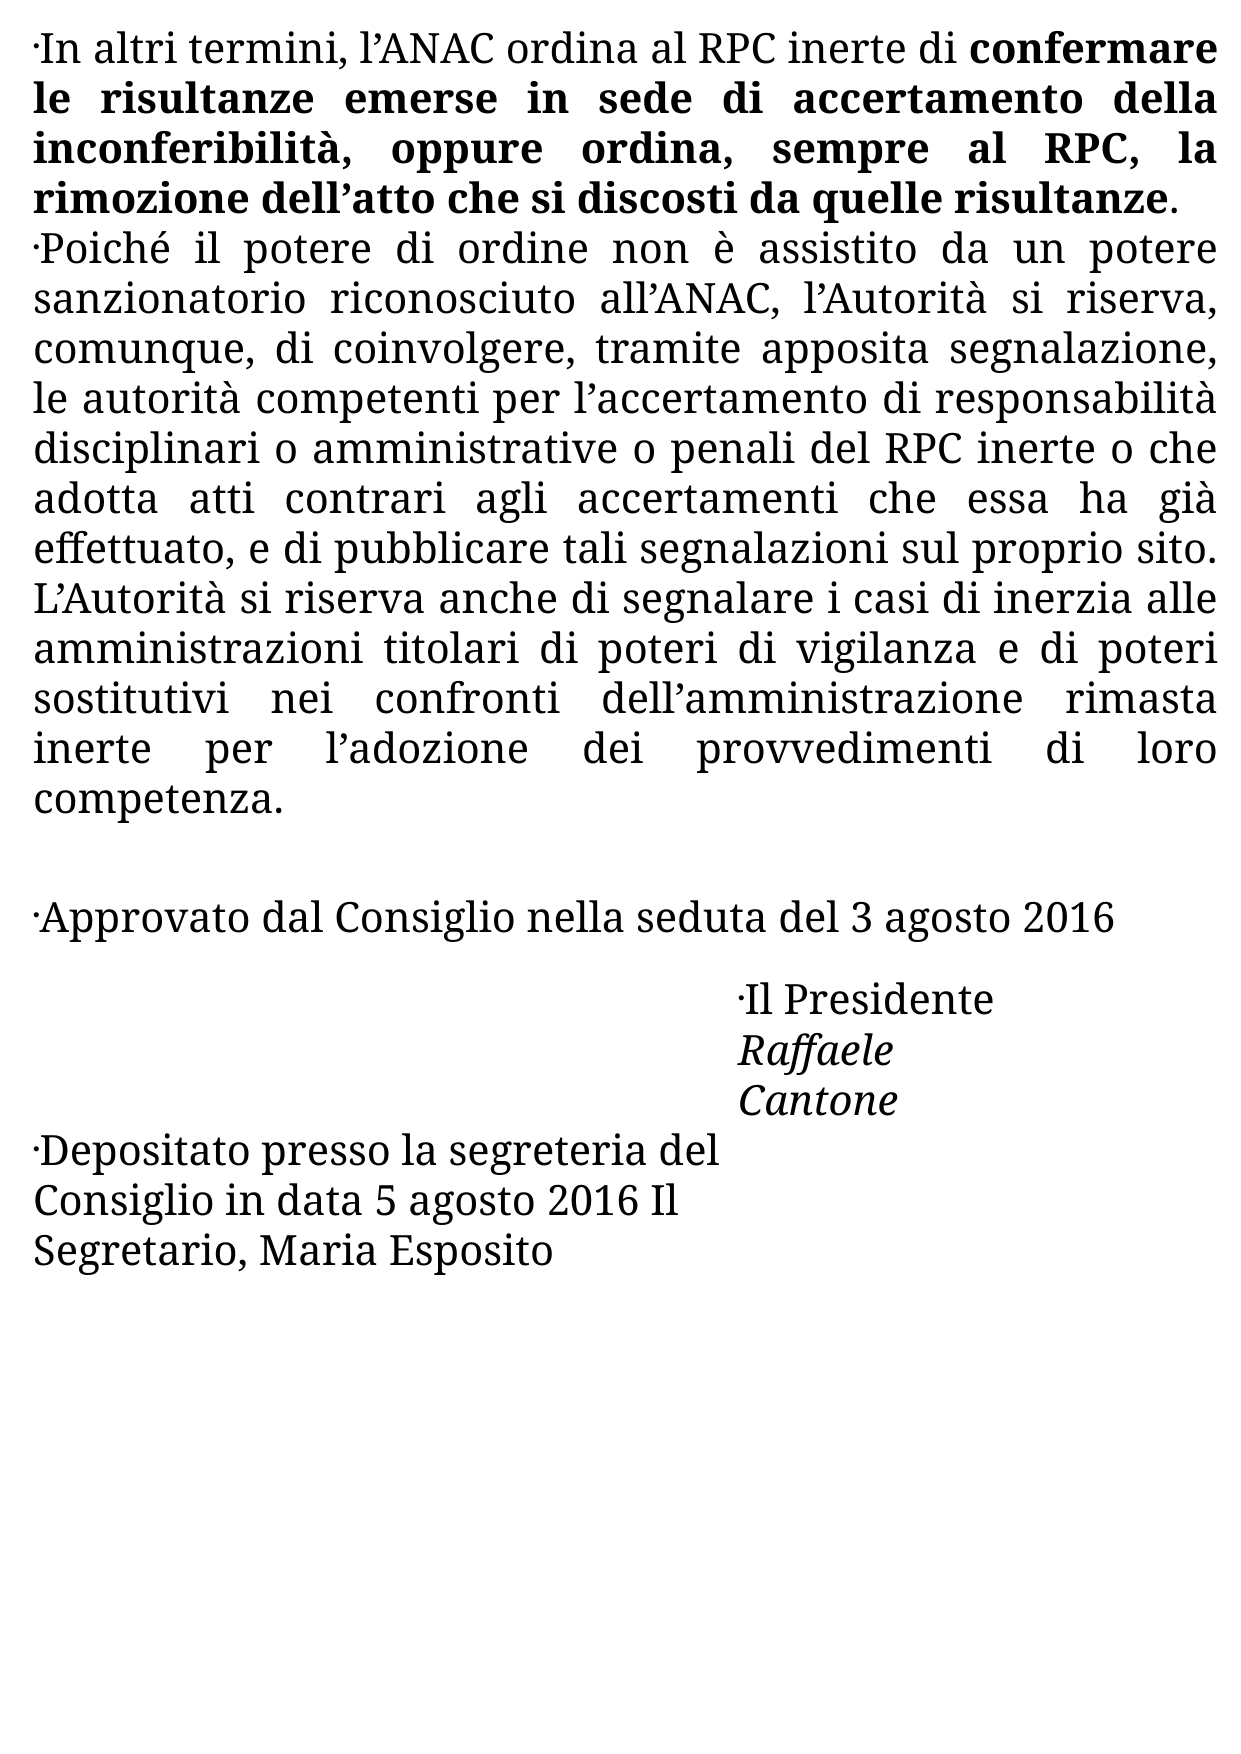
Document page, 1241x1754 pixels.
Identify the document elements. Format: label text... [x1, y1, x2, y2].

list In altri termini, l’ANAC ordina al RPC inerte di confermare le risultanze emerse in sede di accertamento della inconferibilità, oppure ordina, sempre al RPC, la rimozione dell’atto che si discosti da quelle risultanze. Poiché il potere di ordine non è assistito da un potere sanzionatorio riconosciuto all’ANAC, l’Autorità si riserva, comunque, di coinvolgere, tramite apposita segnalazione, le autorità competenti per l’accertamento di responsabilità disciplinari o amministrative o penali del RPC inerte o che adotta atti contrari agli accertamenti che essa ha già effettuato, e di pubblicare tali segnalazioni sul proprio sito. L’Autorità si riserva anche di segnalare i casi di inerzia alle amministrazioni titolari di poteri di vigilanza e di poteri sostitutivi nei confronti dell’amministrazione rimasta inerte per l’adozione dei provvedimenti di loro competenza. Approvato dal Consiglio nella seduta del 3 agosto 2016 Il Presidente Raffaele Cantone Depositato presso la segreteria del Consiglio in data 5 agosto 2016 Il Segretario, Maria Esposito [10, 14, 1241, 1624]
